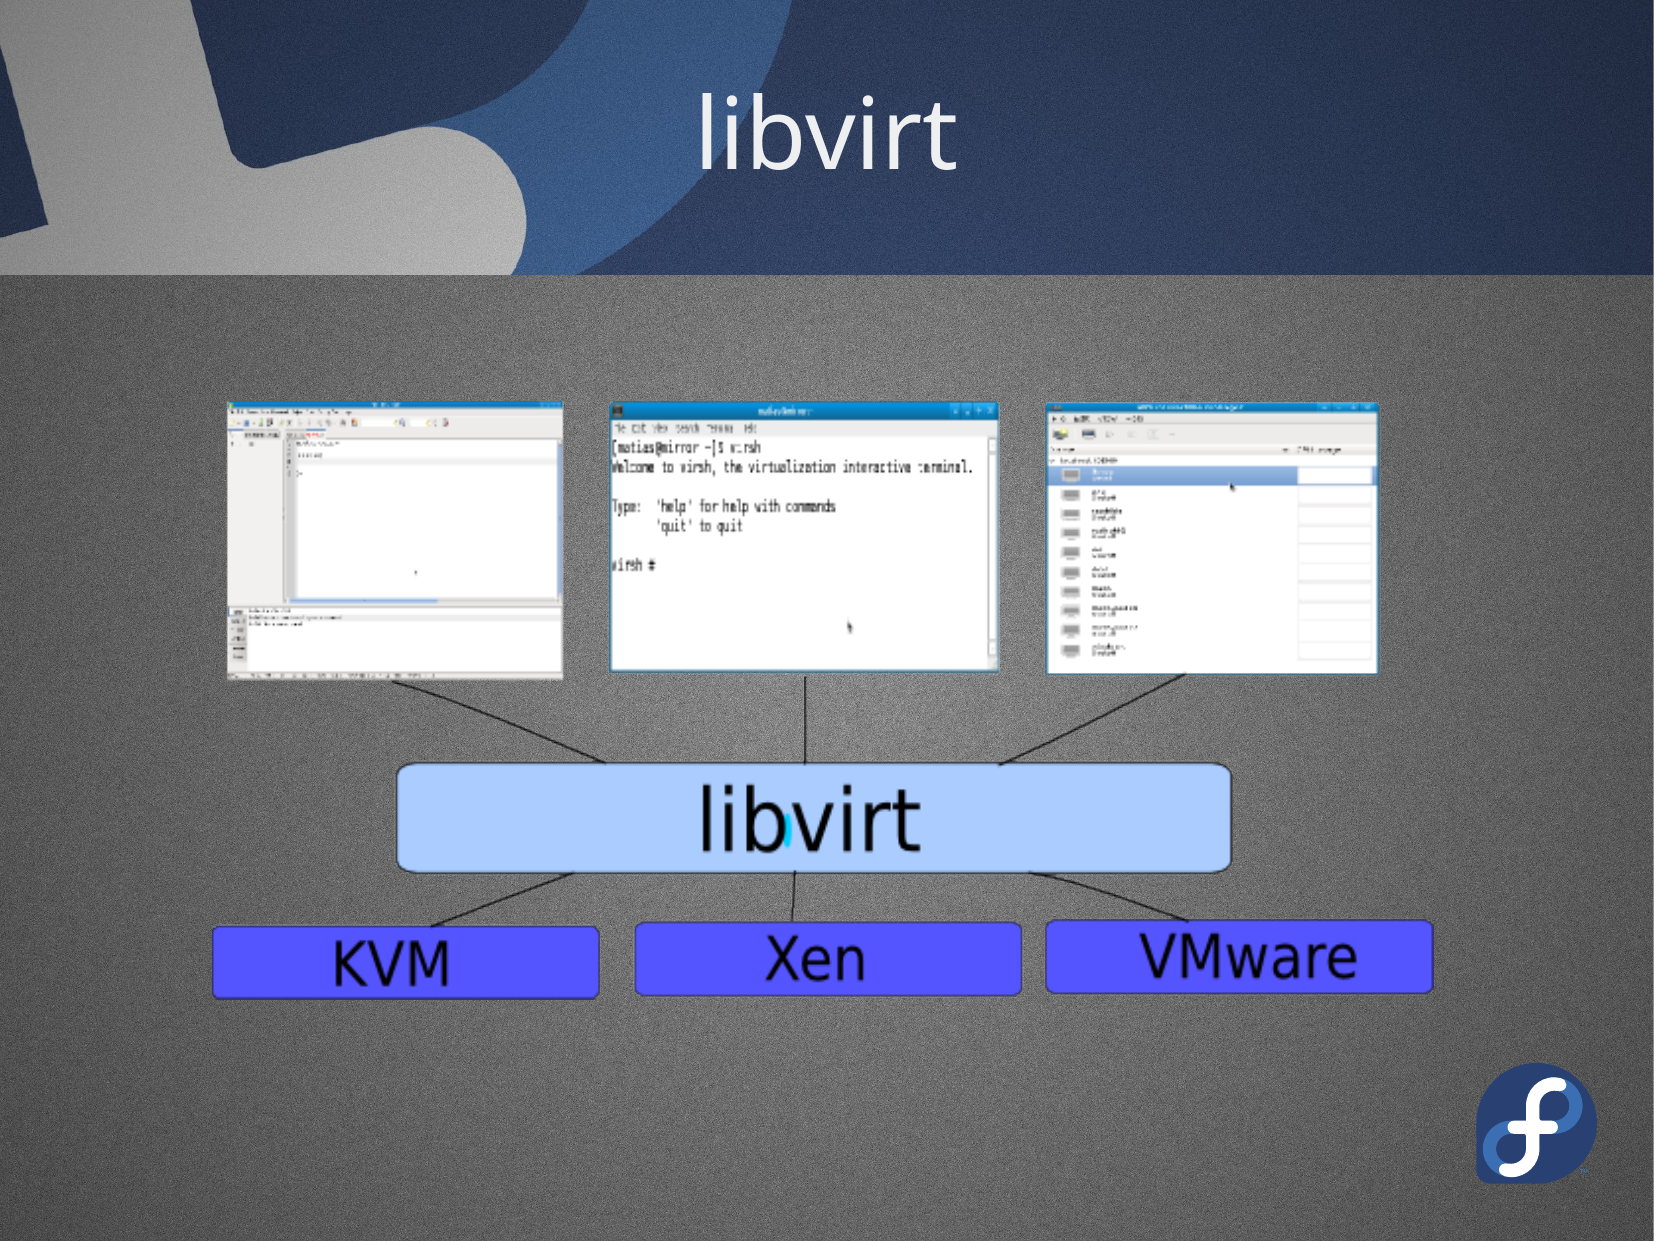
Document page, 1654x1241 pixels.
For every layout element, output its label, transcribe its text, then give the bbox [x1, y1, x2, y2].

picture [0, 0, 1654, 1241]
text_box libvirt [88, 29, 1565, 237]
